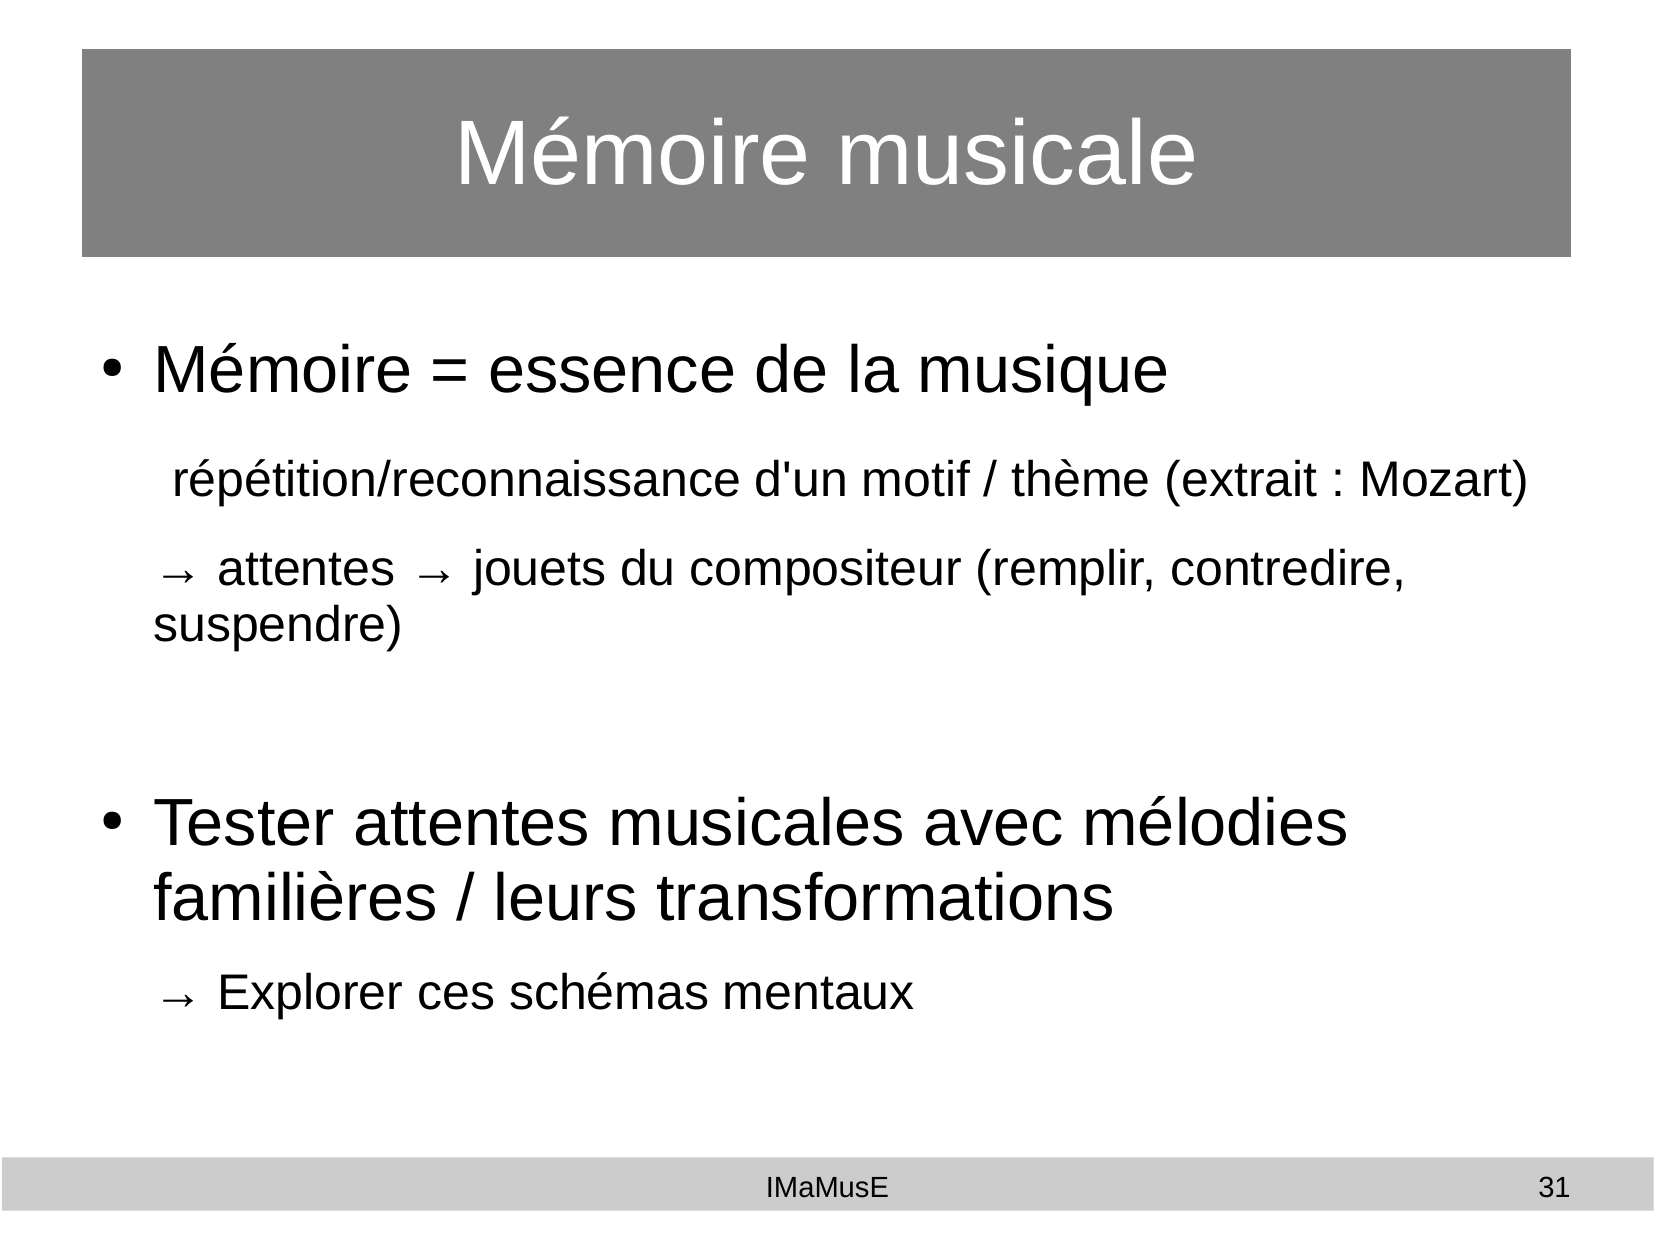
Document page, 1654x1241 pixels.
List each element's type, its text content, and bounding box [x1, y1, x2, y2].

title Mémoire musicale [82, 49, 1571, 257]
list Mémoire = essence de la musique répétition/reconnaissance d'un motif / thème (extrait : Mozart) → attentes → jouets du compositeur (remplir, contredire, suspendre) Tester attentes musicales avec mélodies familières / leurs transformations → Explorer ces schémas mentaux [82, 331, 1538, 1105]
